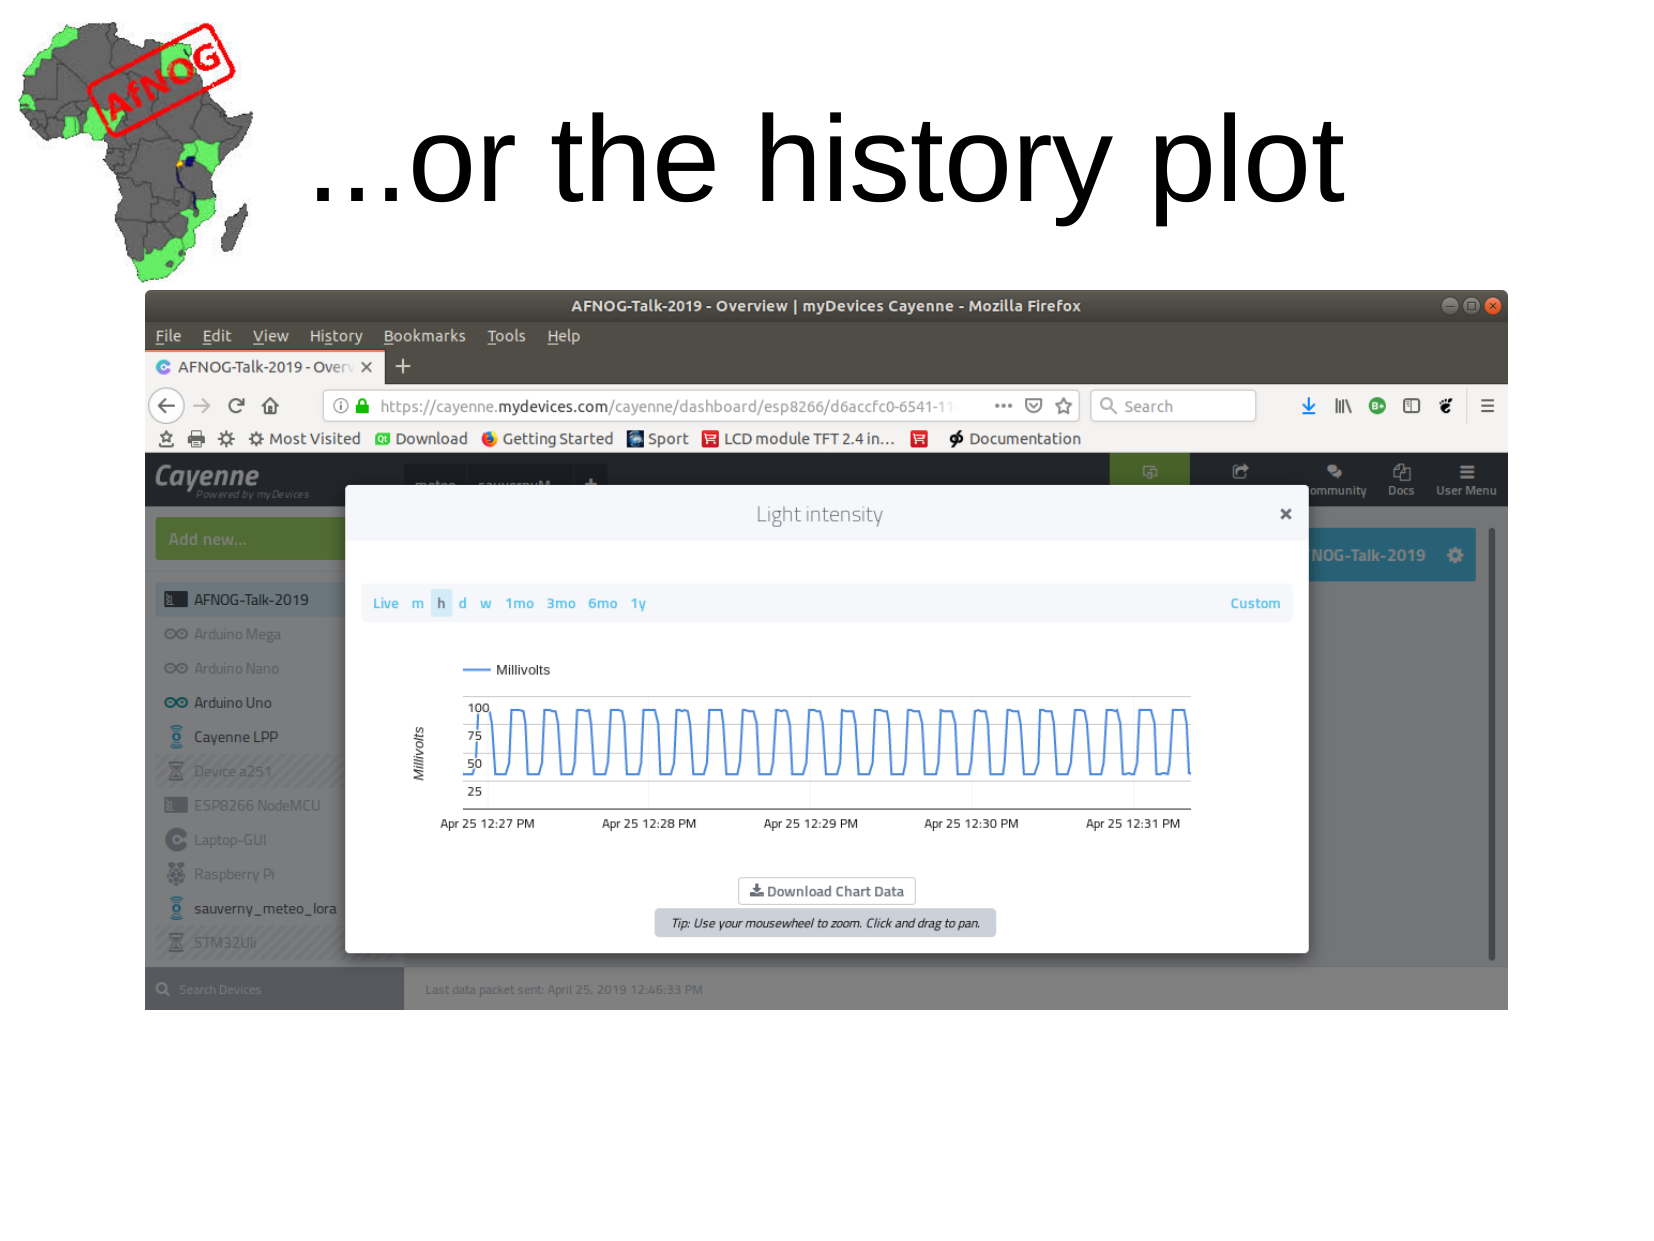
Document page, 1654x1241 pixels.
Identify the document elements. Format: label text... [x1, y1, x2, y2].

text_box ...or the history plot [82, 79, 1571, 227]
picture [9, 0, 1508, 1010]
